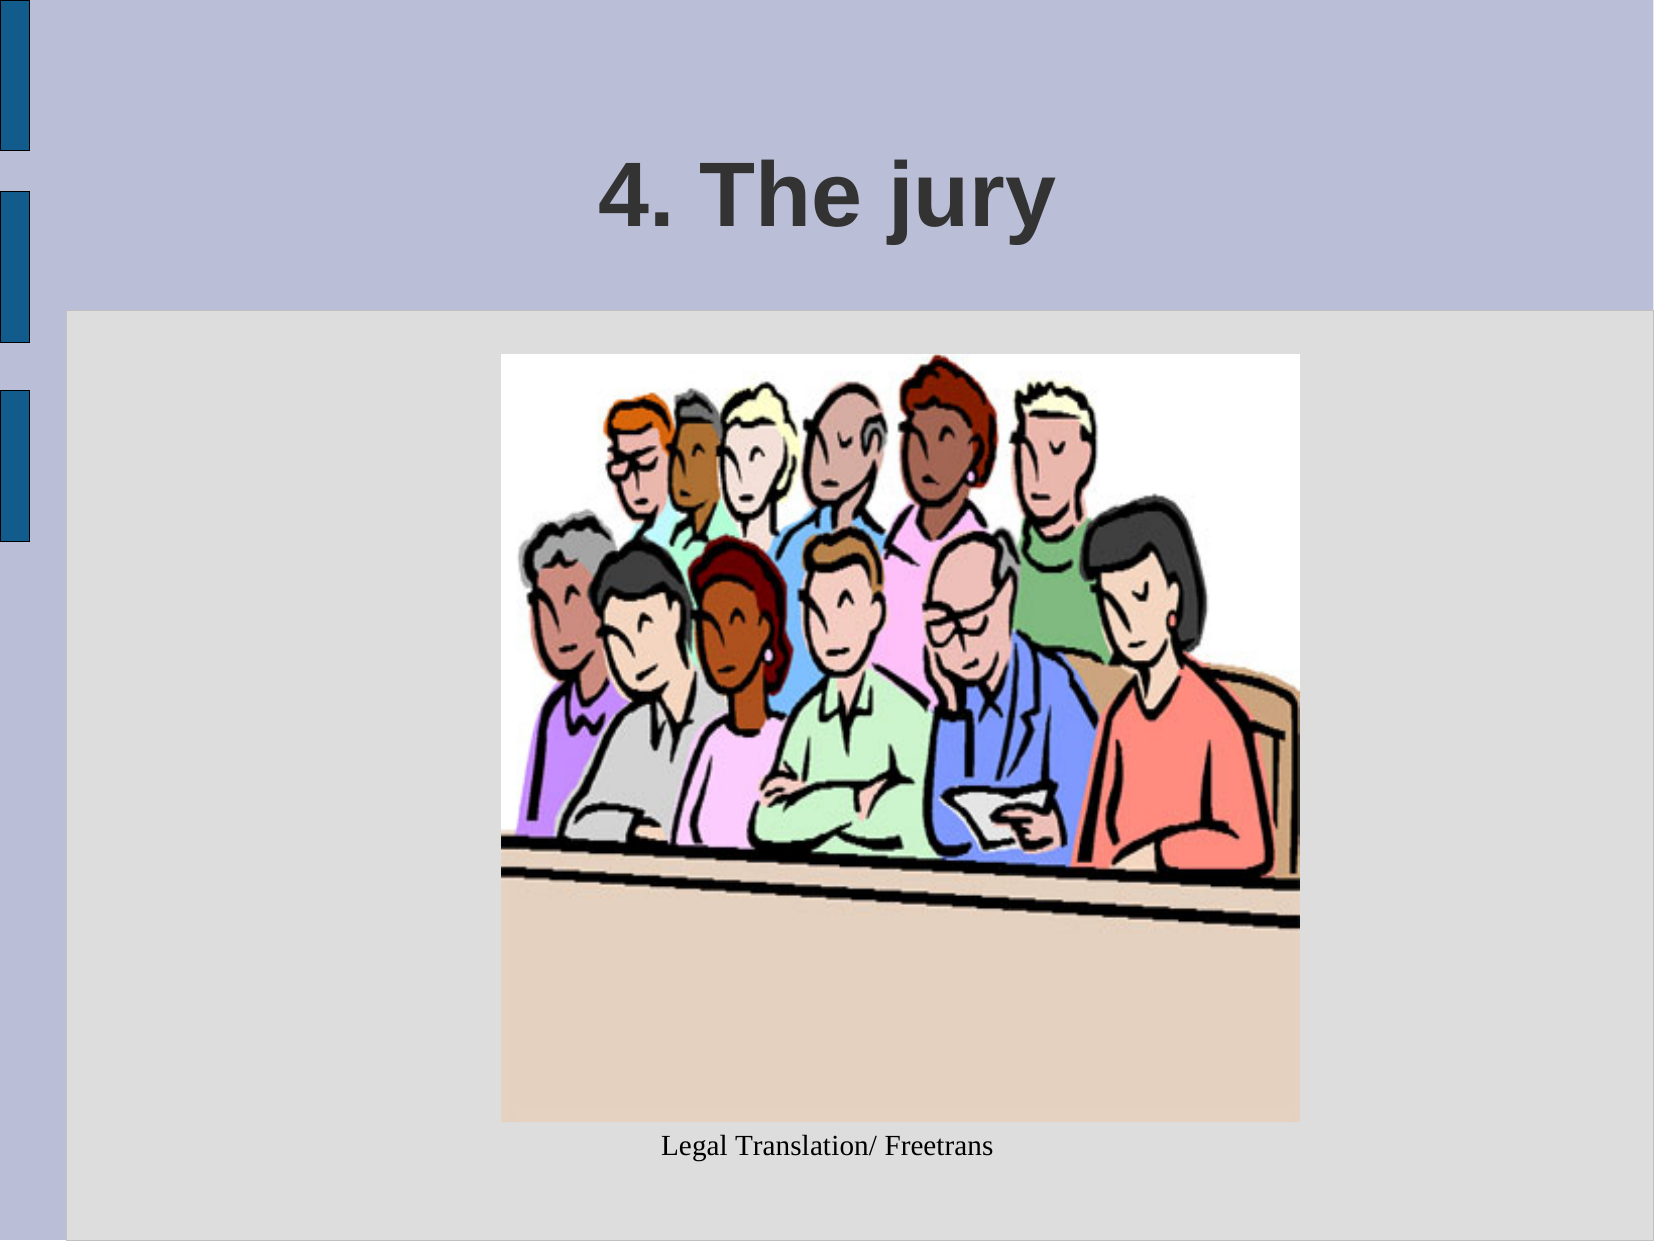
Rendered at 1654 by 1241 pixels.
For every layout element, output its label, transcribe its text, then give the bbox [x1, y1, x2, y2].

picture [501, 354, 1300, 1123]
title 4. The jury [121, 91, 1534, 299]
